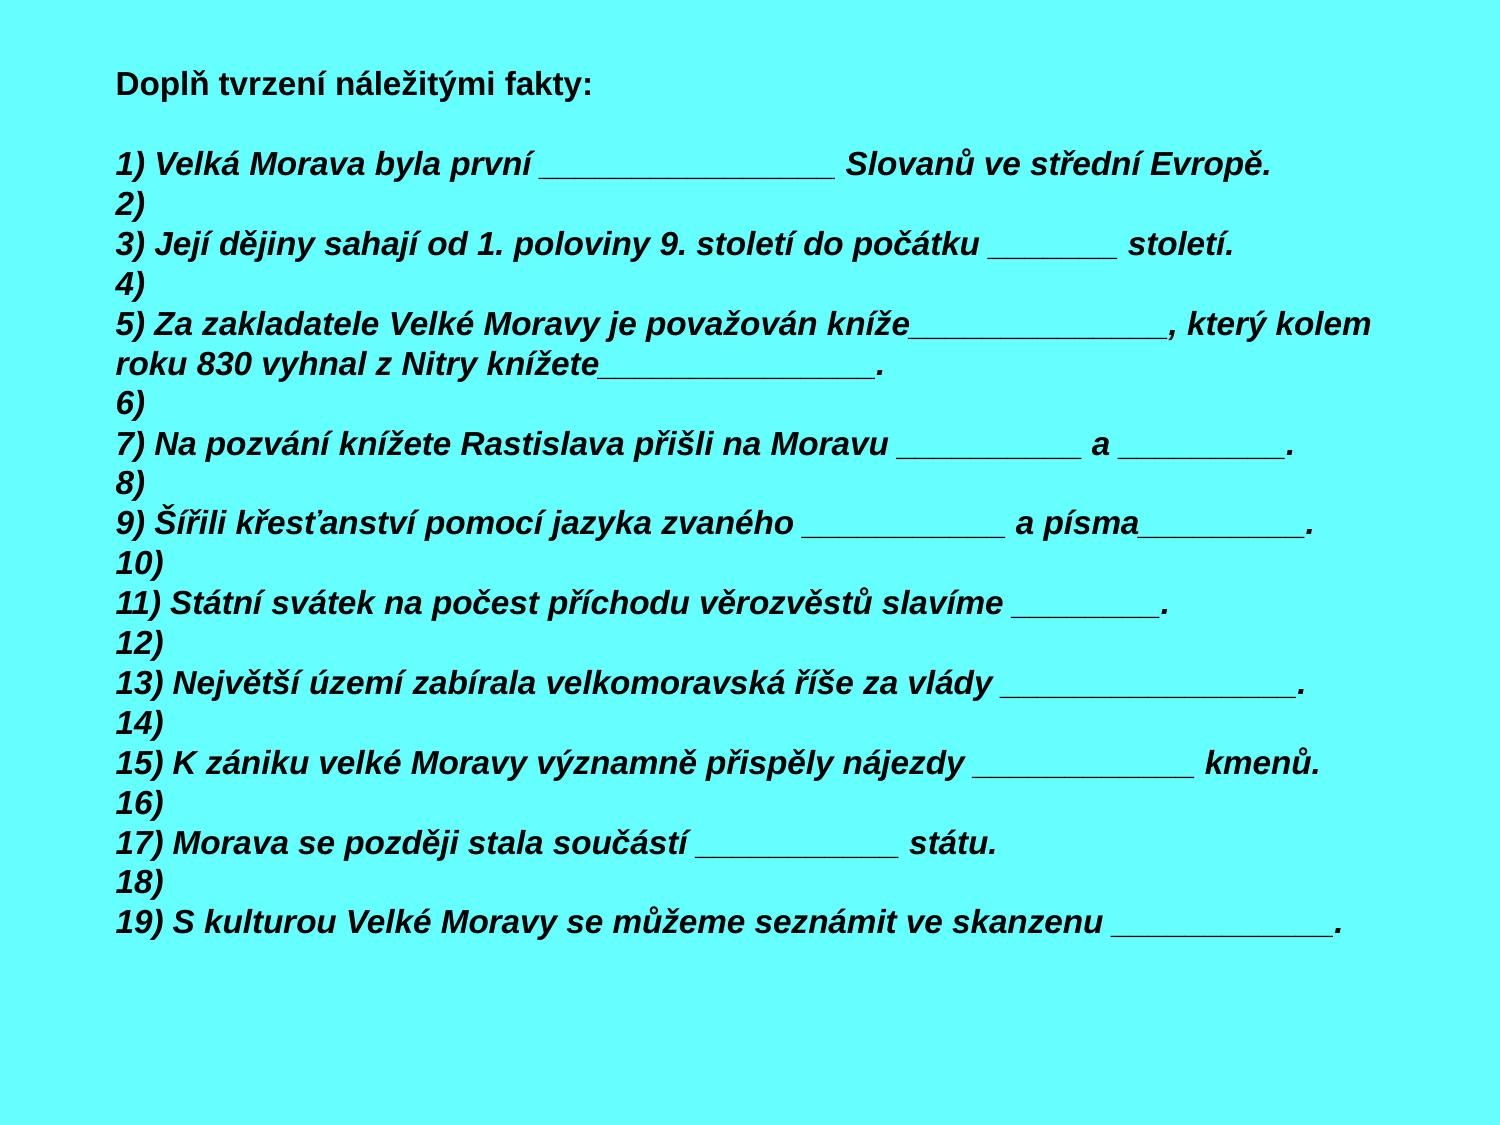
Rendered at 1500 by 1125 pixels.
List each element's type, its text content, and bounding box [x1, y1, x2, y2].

text_box Doplň tvrzení náležitými fakty: Velká Morava byla první ________________ Slovanů ve střední Evropě. Její dějiny sahají od 1. poloviny 9. století do počátku _______ století. Za zakladatele Velké Moravy je považován kníže______________, který kolem roku 830 vyhnal z Nitry knížete_______________. Na pozvání knížete Rastislava přišli na Moravu __________ a _________. Šířili křesťanství pomocí jazyka zvaného ___________ a písma_________. Státní svátek na počest příchodu věrozvěstů slavíme ________. Největší území zabírala velkomoravská říše za vlády ________________. K zániku velké Moravy významně přispěly nájezdy ____________ kmenů. Morava se později stala součástí ___________ státu. S kulturou Velké Moravy se můžeme seznámit ve skanzenu ____________. [100, 54, 1448, 949]
